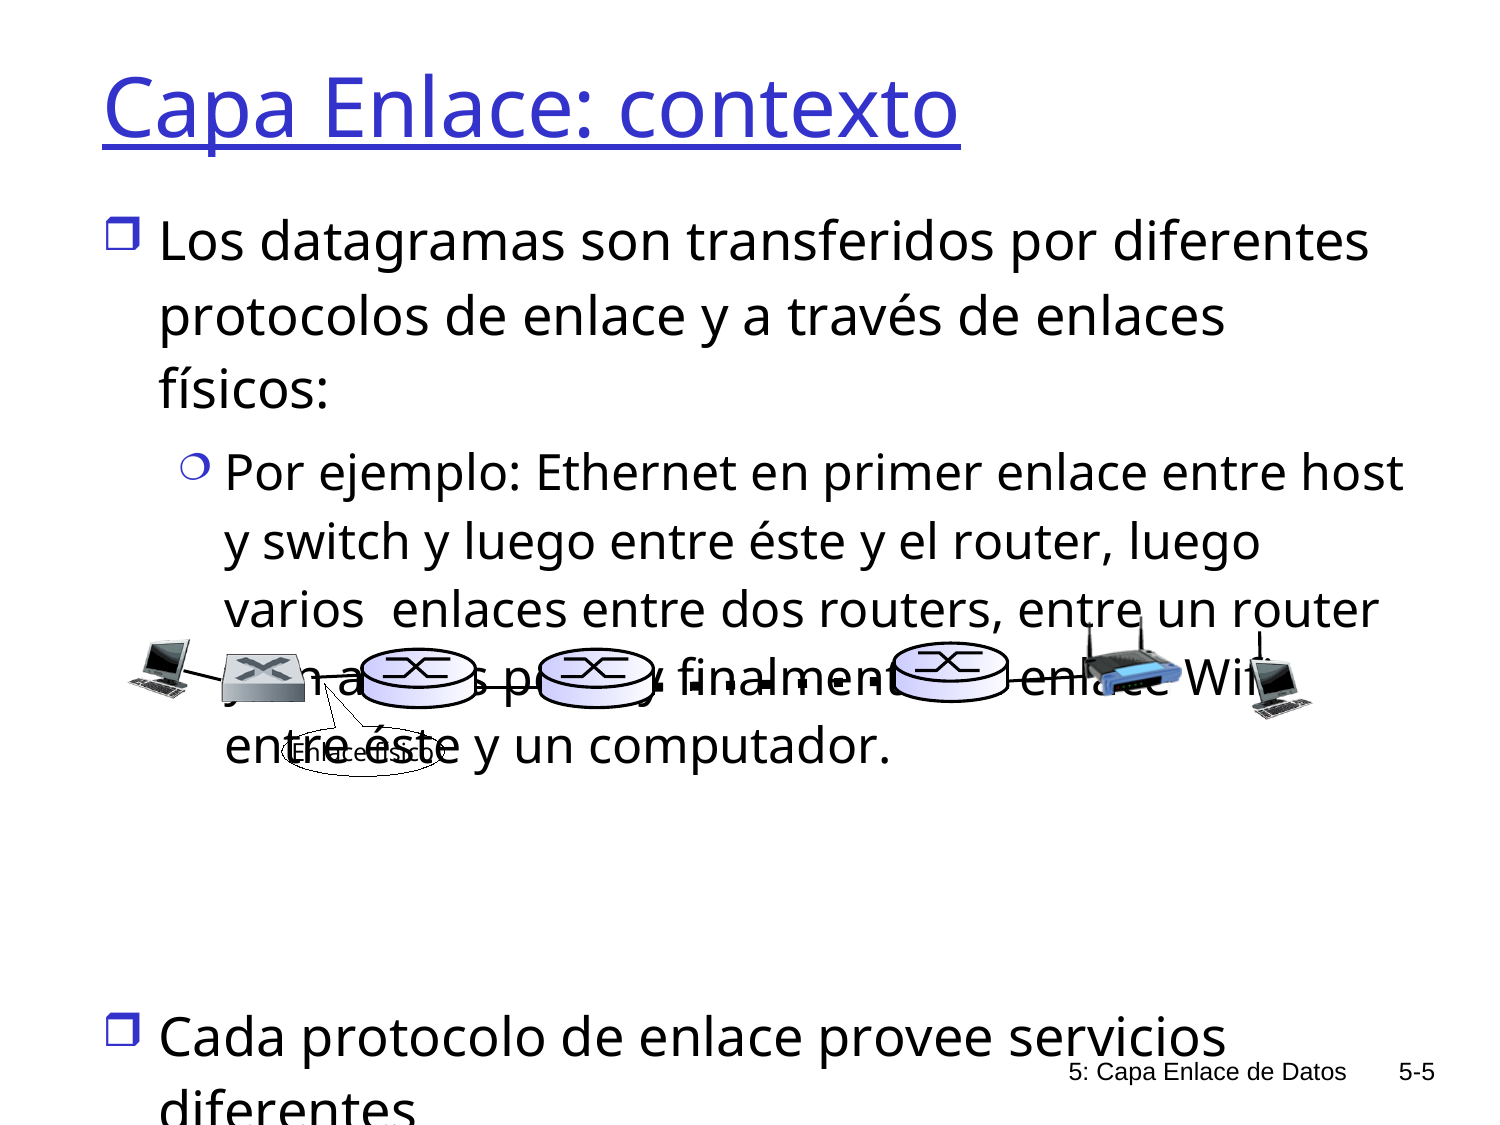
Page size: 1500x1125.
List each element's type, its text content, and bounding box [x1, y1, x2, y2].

text_box Enlace físico [281, 683, 445, 777]
picture [1084, 616, 1182, 697]
title Capa Enlace: contexto [87, 15, 1426, 195]
picture [221, 654, 305, 702]
list Los datagramas son transferidos por diferentes protocolos de enlace y a través de enlaces físicos: Por ejemplo: Ethernet en primer enlace entre host y switch y luego entre éste y el router, luego varios enlaces entre dos routers, entre un router y un access point y finalmente un enlace Wifi entre éste y un computador. Cada protocolo de enlace provee servicios diferentes Por ejemplo: puede o no proveer transferencia confiable sobre el enlace [87, 195, 1426, 1029]
picture [112, 636, 192, 704]
text_box [540, 649, 654, 708]
picture [1247, 656, 1328, 724]
text_box [894, 643, 1008, 702]
text_box [362, 649, 476, 708]
